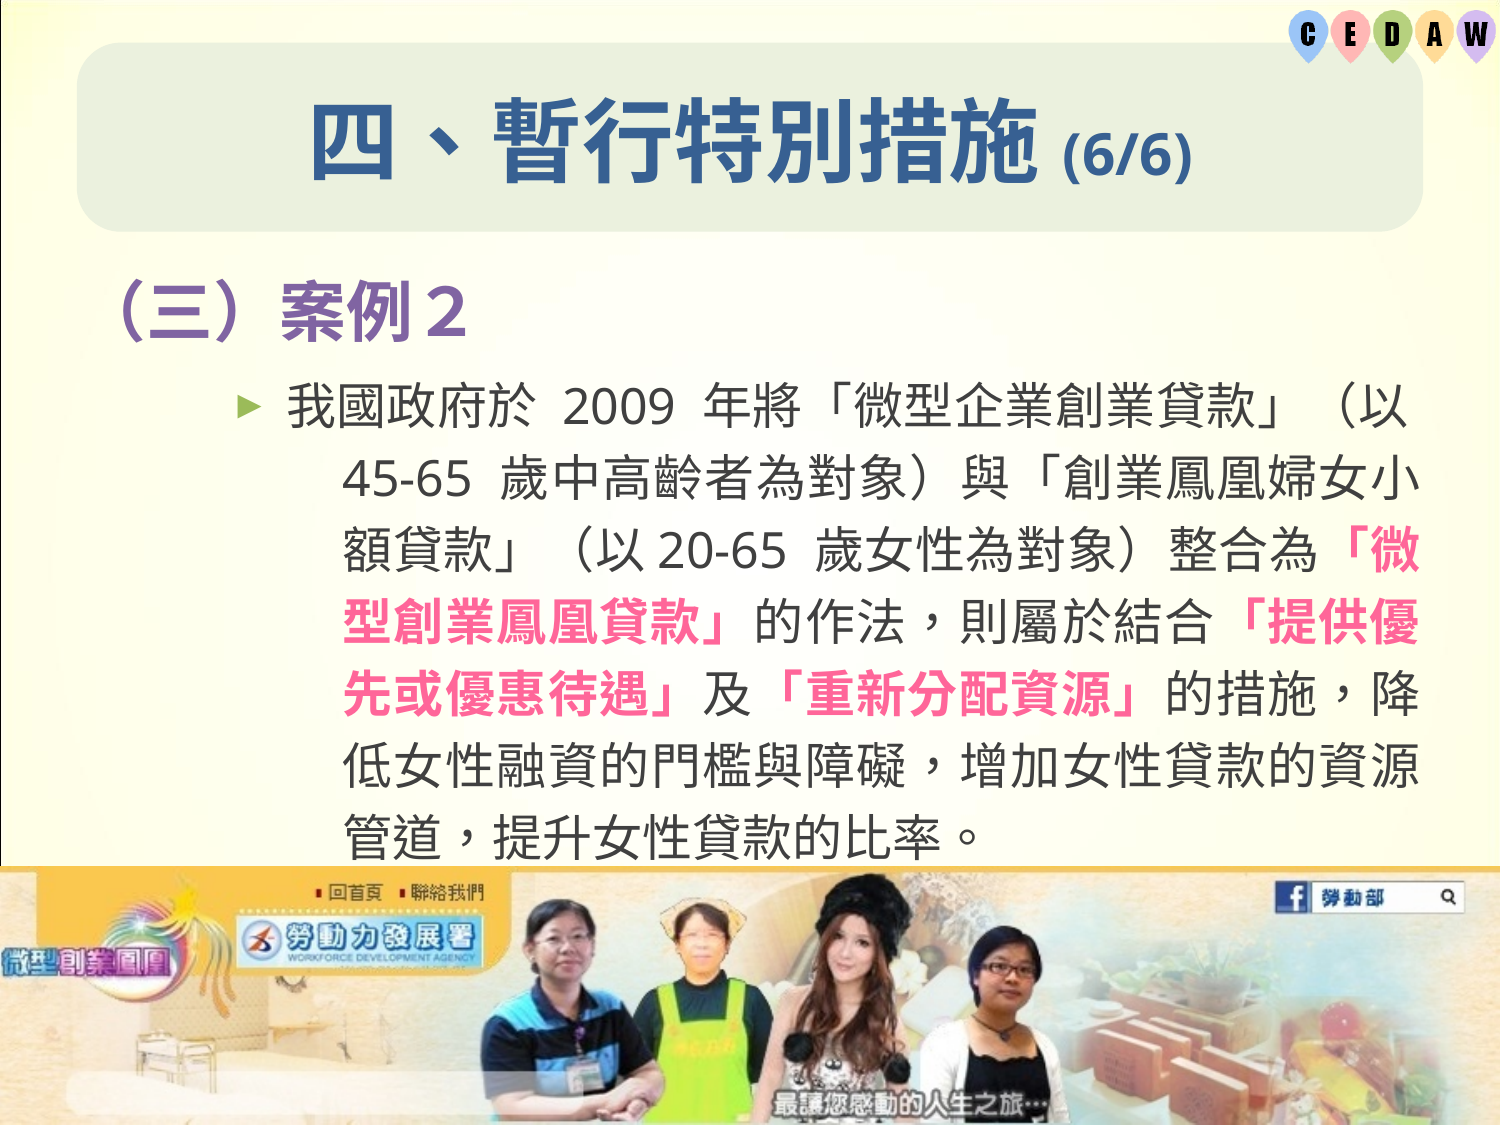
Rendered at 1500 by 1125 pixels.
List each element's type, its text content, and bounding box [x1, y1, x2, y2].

text_box （三）案例２ 我國政府於 2009 年將「微型企業創業貸款」（以45-65 歲中高齡者為對象）與「創業鳳凰婦女小額貸款」（以20-65 歲女性為對象）整合為「微型創業鳳凰貸款」的作法，則屬於結合「提供優先或優惠待遇」及「重新分配資源」的措施，降低女性融資的門檻與障礙，增加女性貸款的資源管道，提升女性貸款的比率。 [64, 262, 1436, 866]
picture [0, 866, 1500, 1125]
title 四、暫行特別措施(6/6) [75, 45, 1426, 233]
